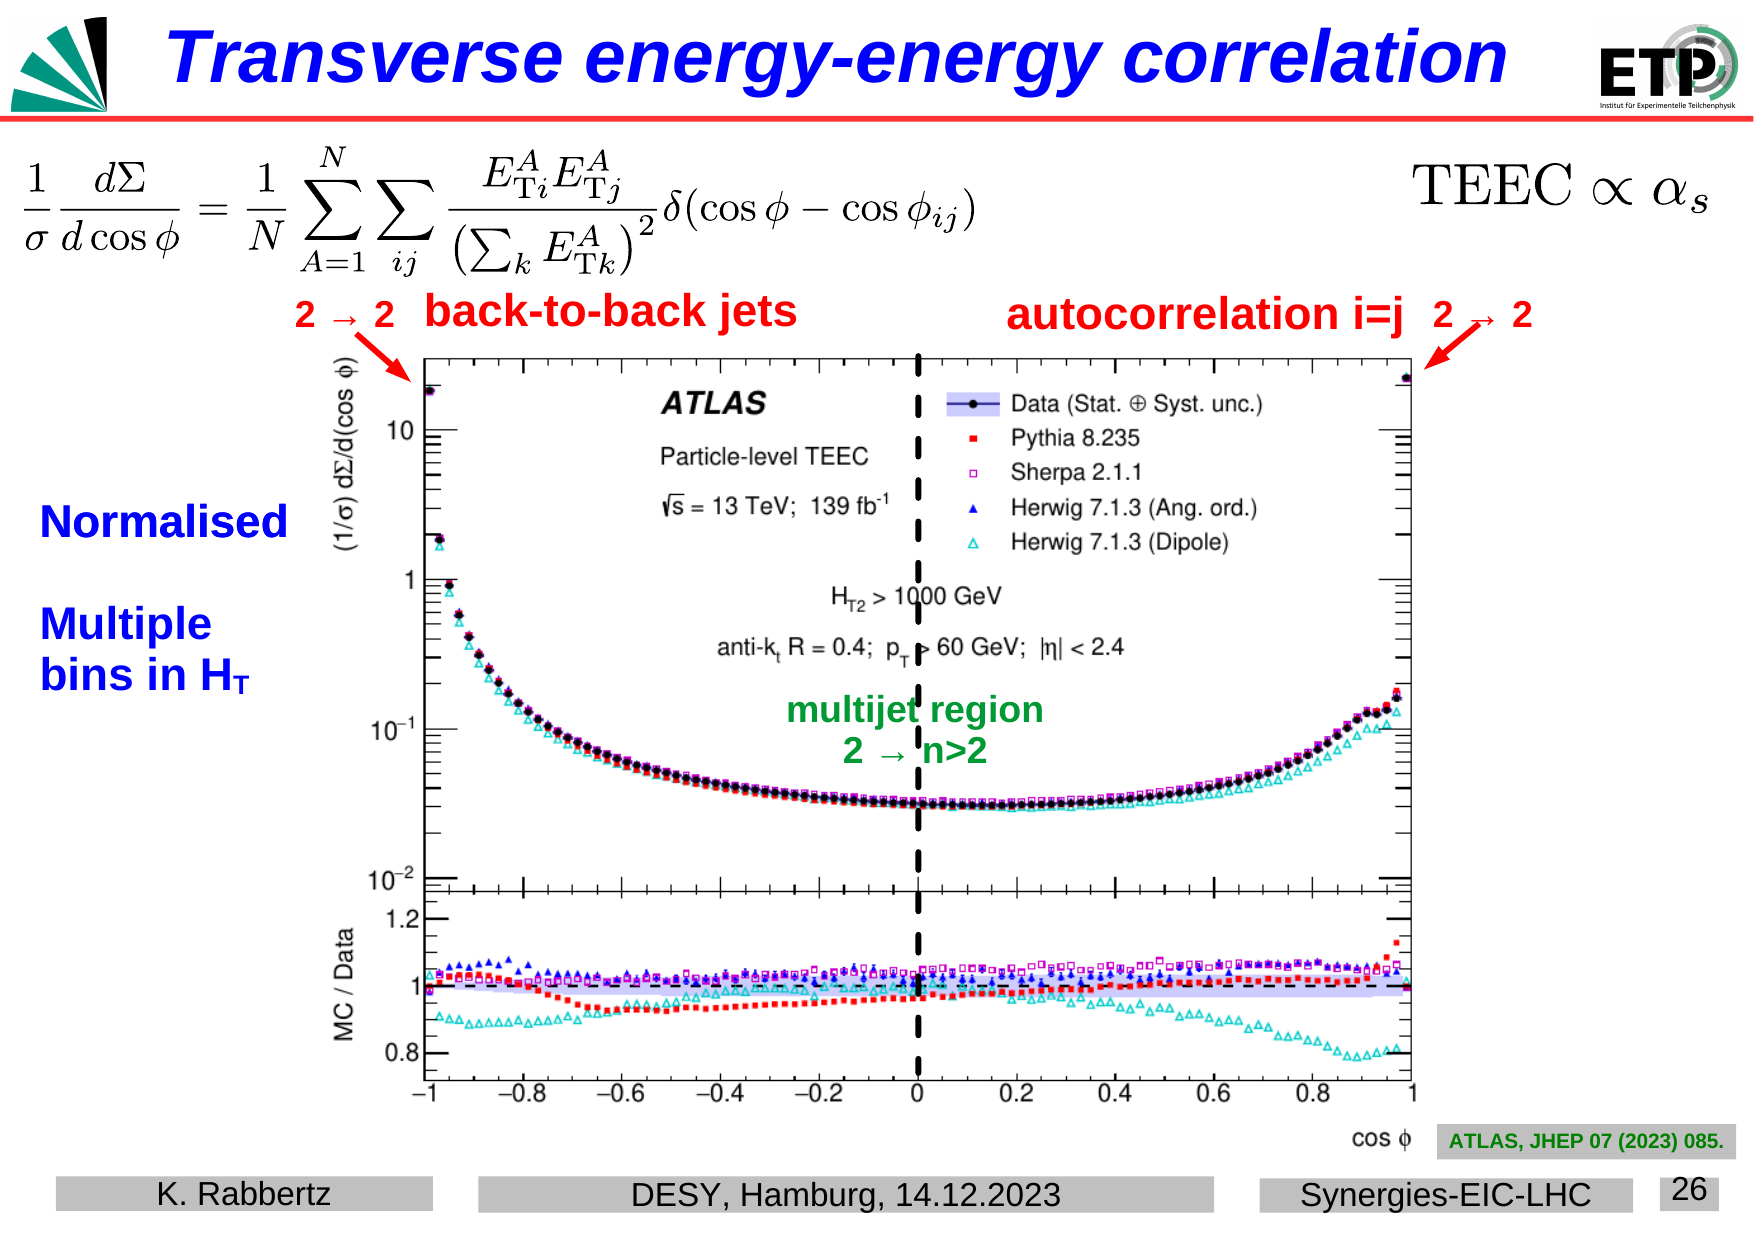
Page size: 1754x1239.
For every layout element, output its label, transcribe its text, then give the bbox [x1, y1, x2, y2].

text_box multijet region 2 → n>2 [774, 682, 1057, 778]
text_box 2 → 2 [1430, 287, 1545, 342]
picture [1593, 17, 1745, 112]
text_box ATLAS, JHEP 07 (2023) 085. [1437, 1124, 1737, 1160]
text_box Normalised Multiple bins in HT [27, 489, 321, 707]
text_box autocorrelation i=j [994, 282, 1430, 346]
text_box [1410, 162, 1711, 214]
text_box [24, 146, 979, 277]
text_box 2 → 2 [283, 287, 407, 342]
picture [322, 343, 1431, 1165]
text_box back-to-back jets [412, 278, 824, 342]
title Transverse energy-energy correlation [129, 0, 1545, 114]
picture [11, 17, 107, 113]
